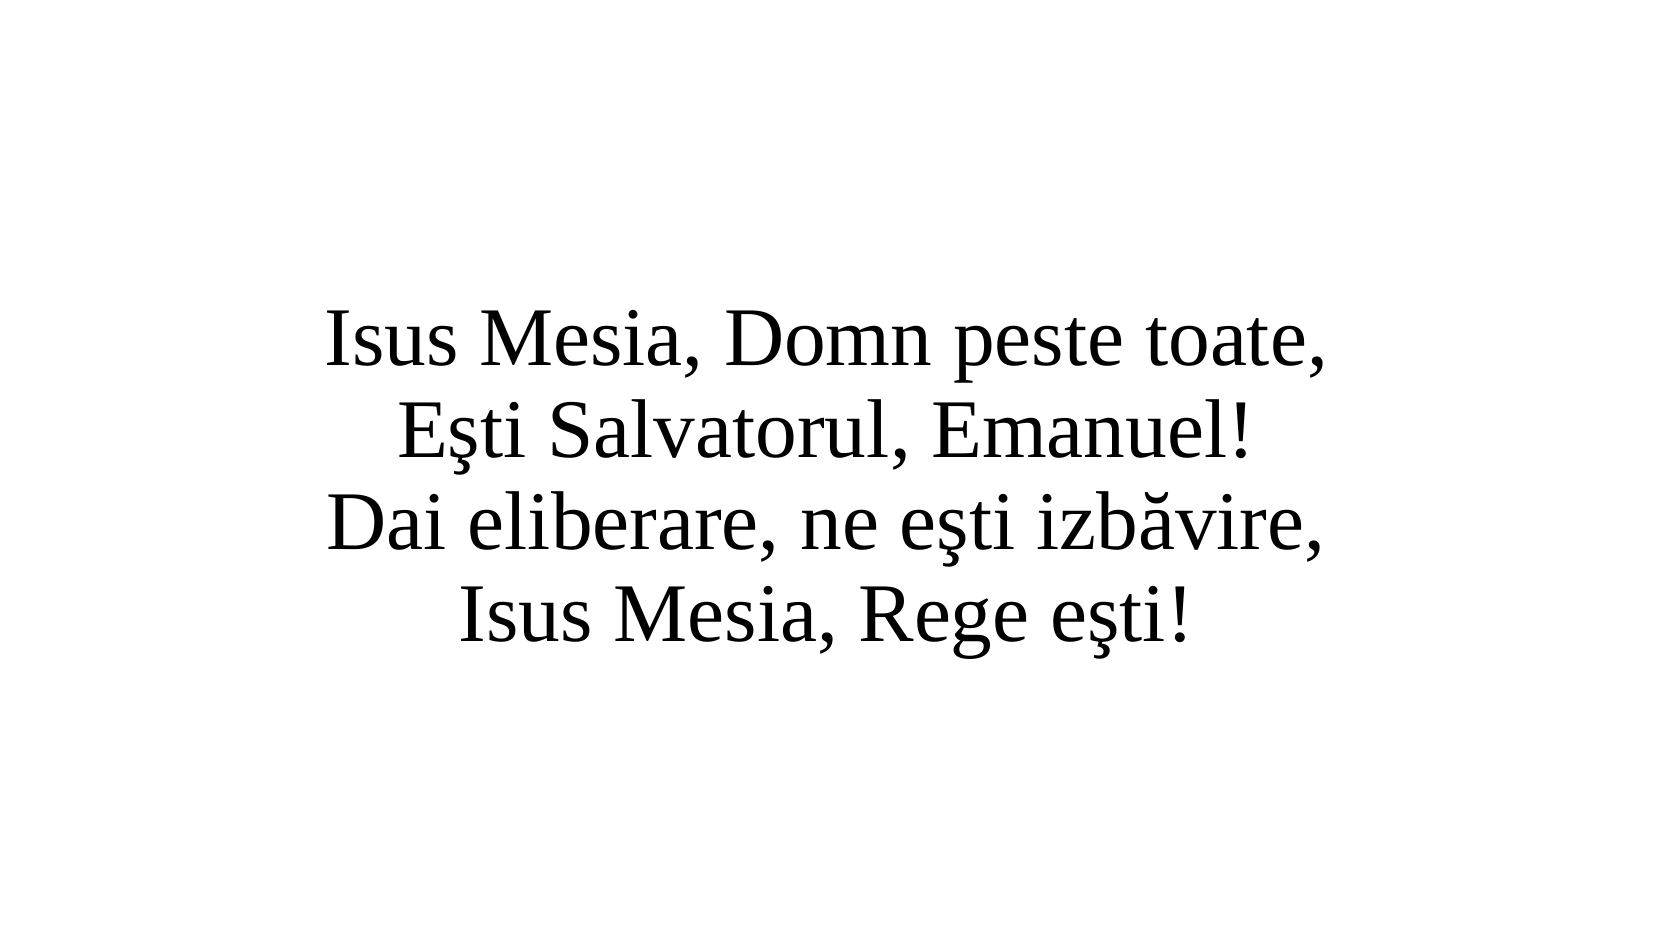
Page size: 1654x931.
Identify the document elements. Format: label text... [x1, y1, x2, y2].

subtitle Isus Mesia, Domn peste toate, Eşti Salvatorul, Emanuel! Dai eliberare, ne eşti izbăvire, Isus Mesia, Rege eşti! [165, 205, 1489, 745]
